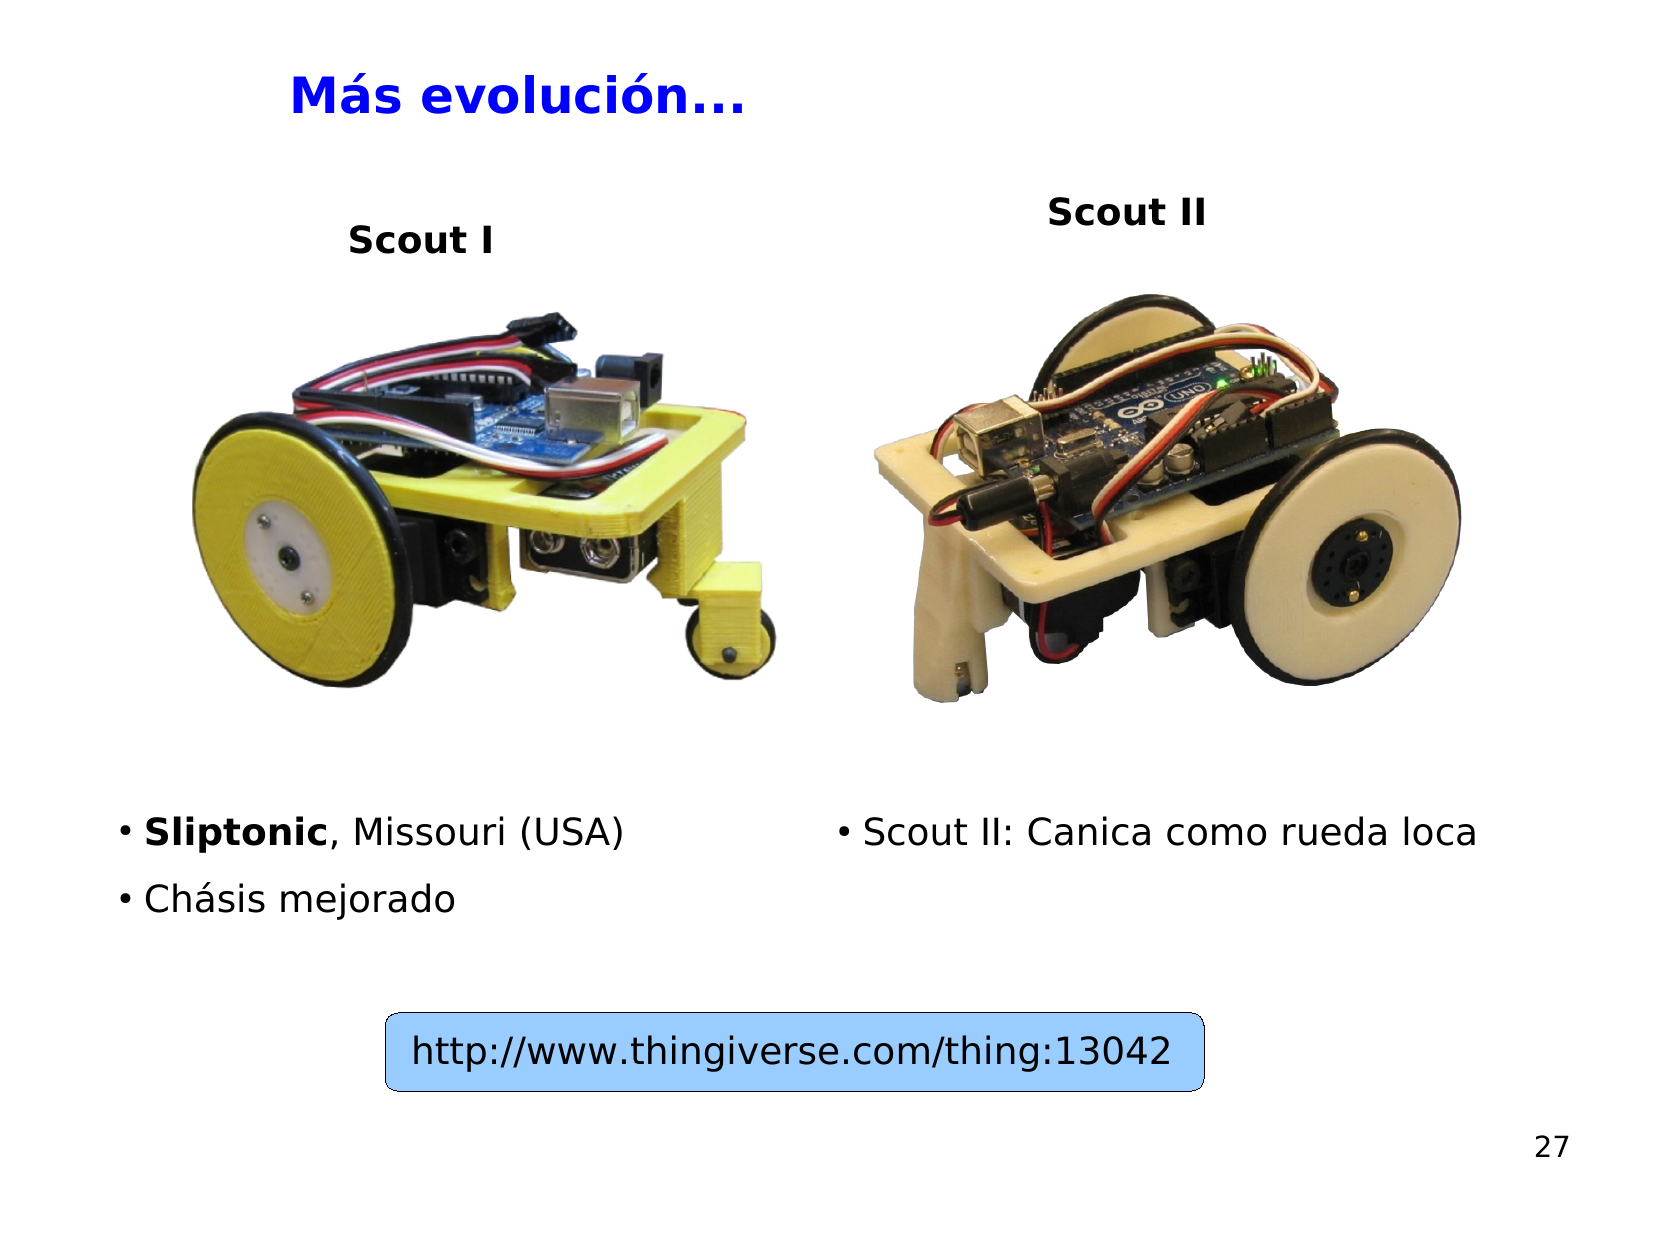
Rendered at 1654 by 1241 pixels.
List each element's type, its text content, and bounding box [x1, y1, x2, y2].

text_box [385, 1012, 1205, 1092]
picture [183, 304, 784, 702]
picture [848, 271, 1515, 795]
text_box Scout II [1032, 183, 1349, 249]
text_box Scout I [332, 211, 650, 277]
text_box http://www.thingiverse.com/thing:13042 [396, 1022, 1189, 1082]
text_box Más evolución... [274, 59, 877, 133]
text_box Scout II: Canica como rueda loca [822, 803, 1525, 863]
text_box Sliptonic, Missouri (USA) Chásis mejorado [103, 803, 956, 934]
